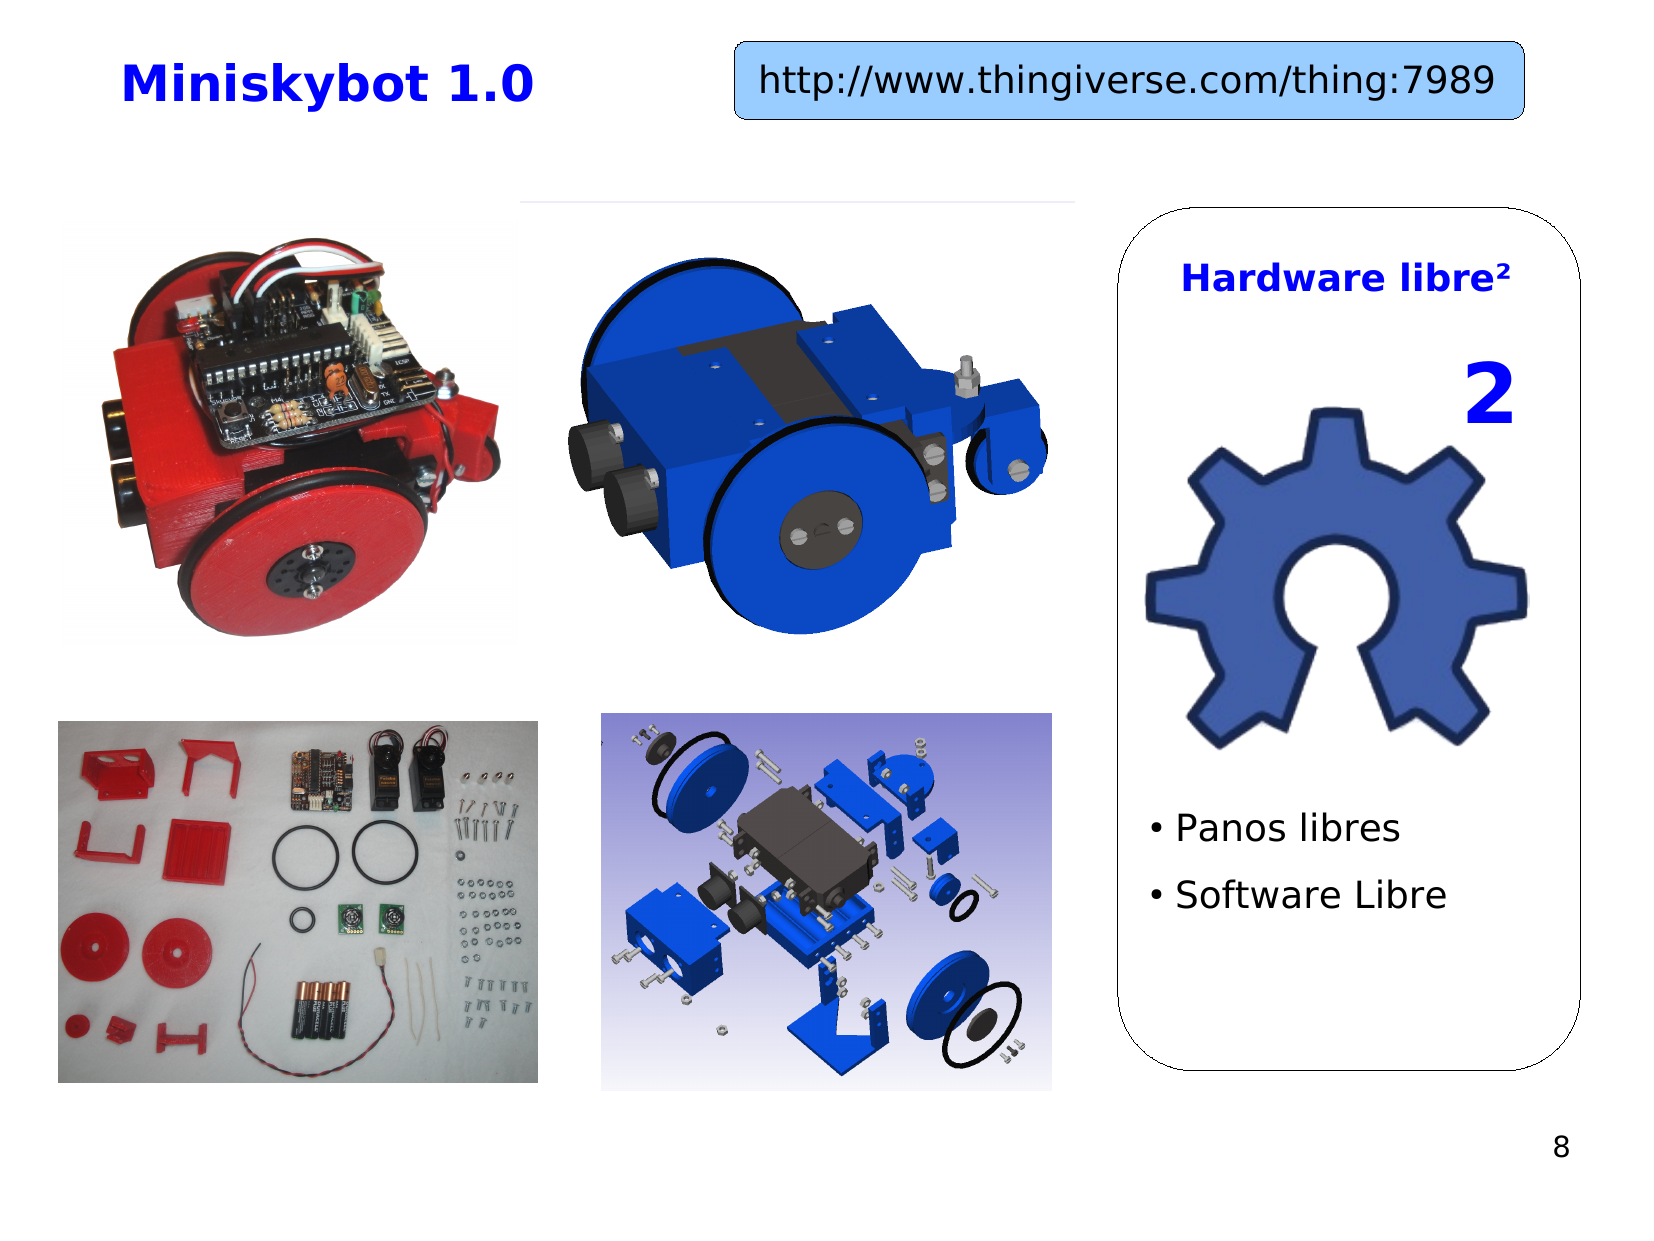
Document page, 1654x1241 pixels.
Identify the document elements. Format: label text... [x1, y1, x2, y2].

picture [58, 721, 538, 1083]
picture [520, 201, 1075, 666]
text_box 2 [1447, 338, 1540, 451]
picture [60, 219, 518, 645]
text_box Miniskybot 1.0 [105, 47, 708, 122]
text_box Panos libres Software Libre [1135, 799, 1580, 930]
text_box http://www.thingiverse.com/thing:7989 [743, 51, 1512, 111]
text_box [734, 41, 1525, 120]
picture [601, 713, 1052, 1091]
text_box Hardware libre² [1165, 248, 1528, 308]
picture [1144, 406, 1530, 753]
